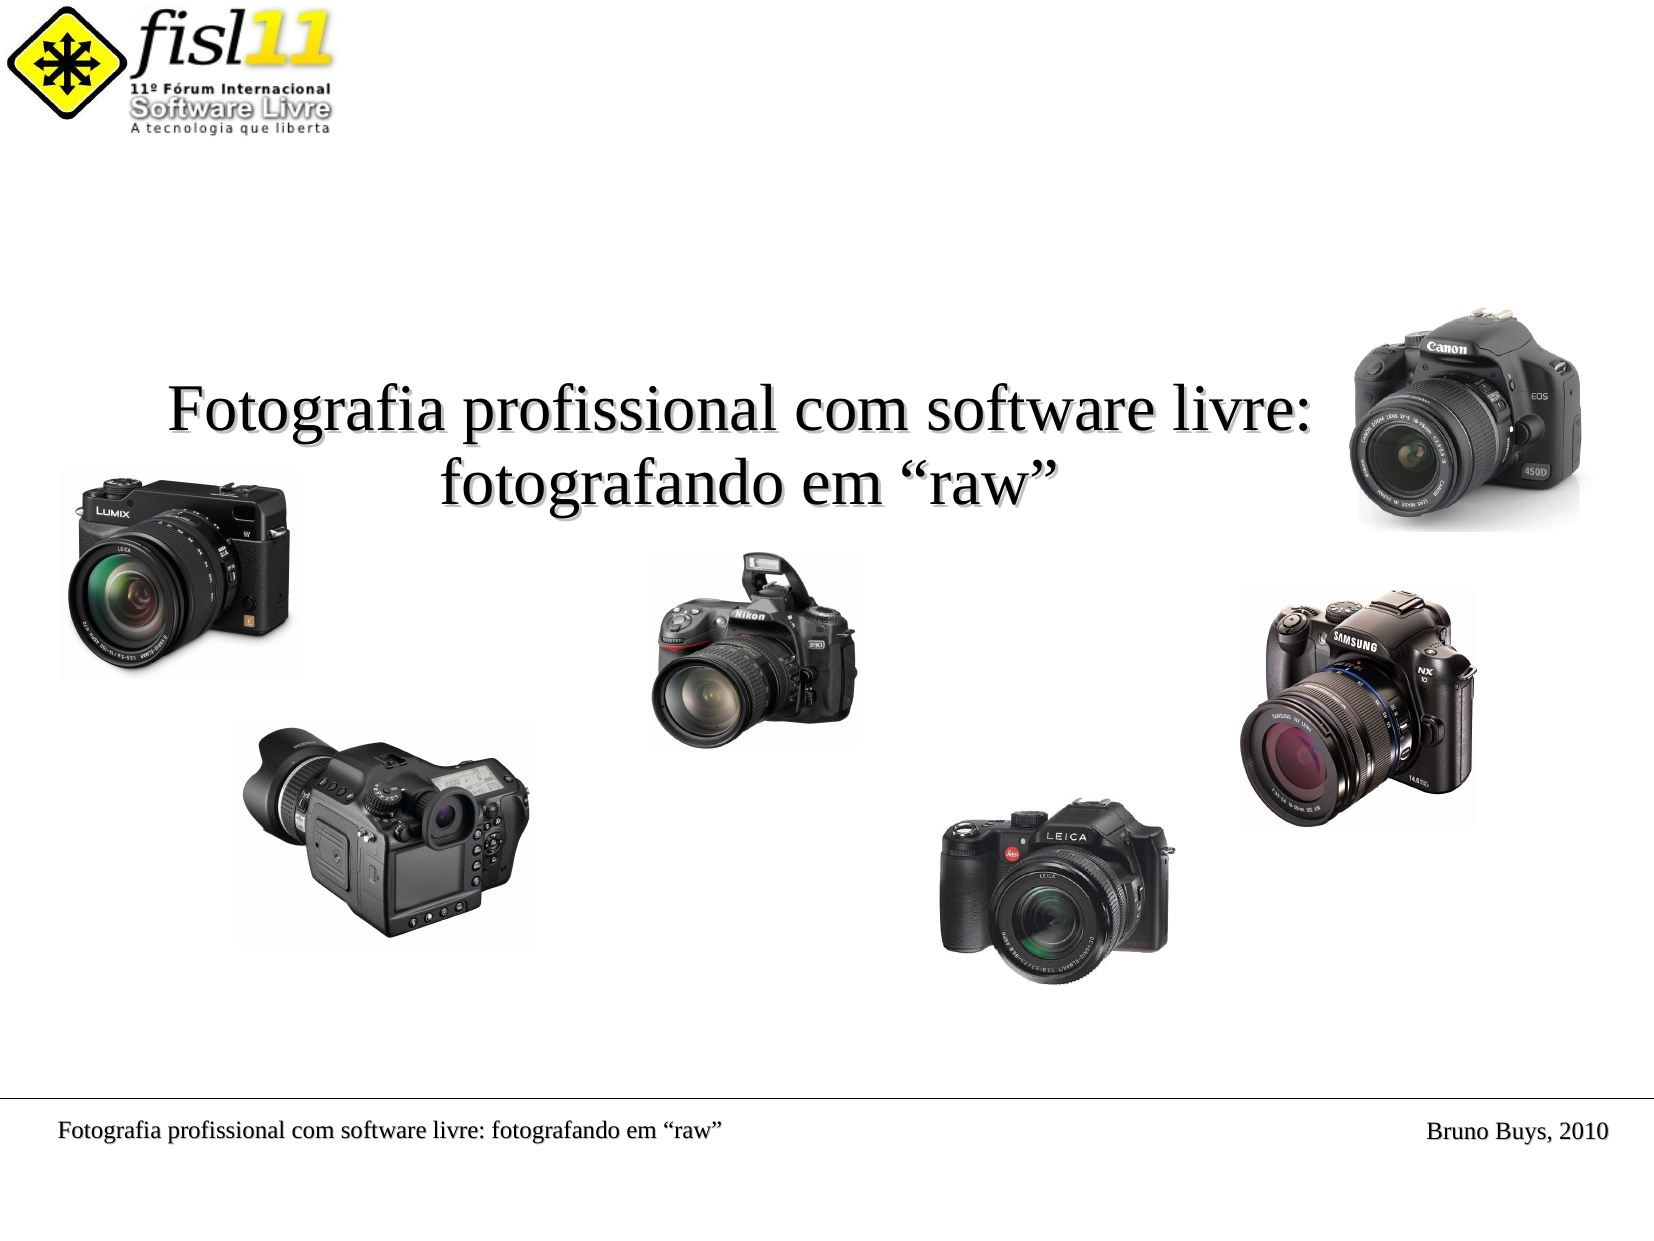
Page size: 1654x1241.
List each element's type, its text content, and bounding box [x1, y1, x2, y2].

picture [1240, 590, 1477, 827]
picture [5, 3, 343, 148]
text_box Fotografia profissional com software livre: fotografando em “raw” [42, 1108, 739, 1152]
picture [938, 797, 1176, 986]
text_box Fotografia profissional com software livre: fotografando em “raw” [153, 363, 1328, 527]
picture [649, 551, 859, 751]
picture [59, 468, 299, 680]
picture [236, 720, 537, 947]
text_box Bruno Buys, 2010 [1411, 1110, 1625, 1153]
picture [1328, 285, 1596, 532]
